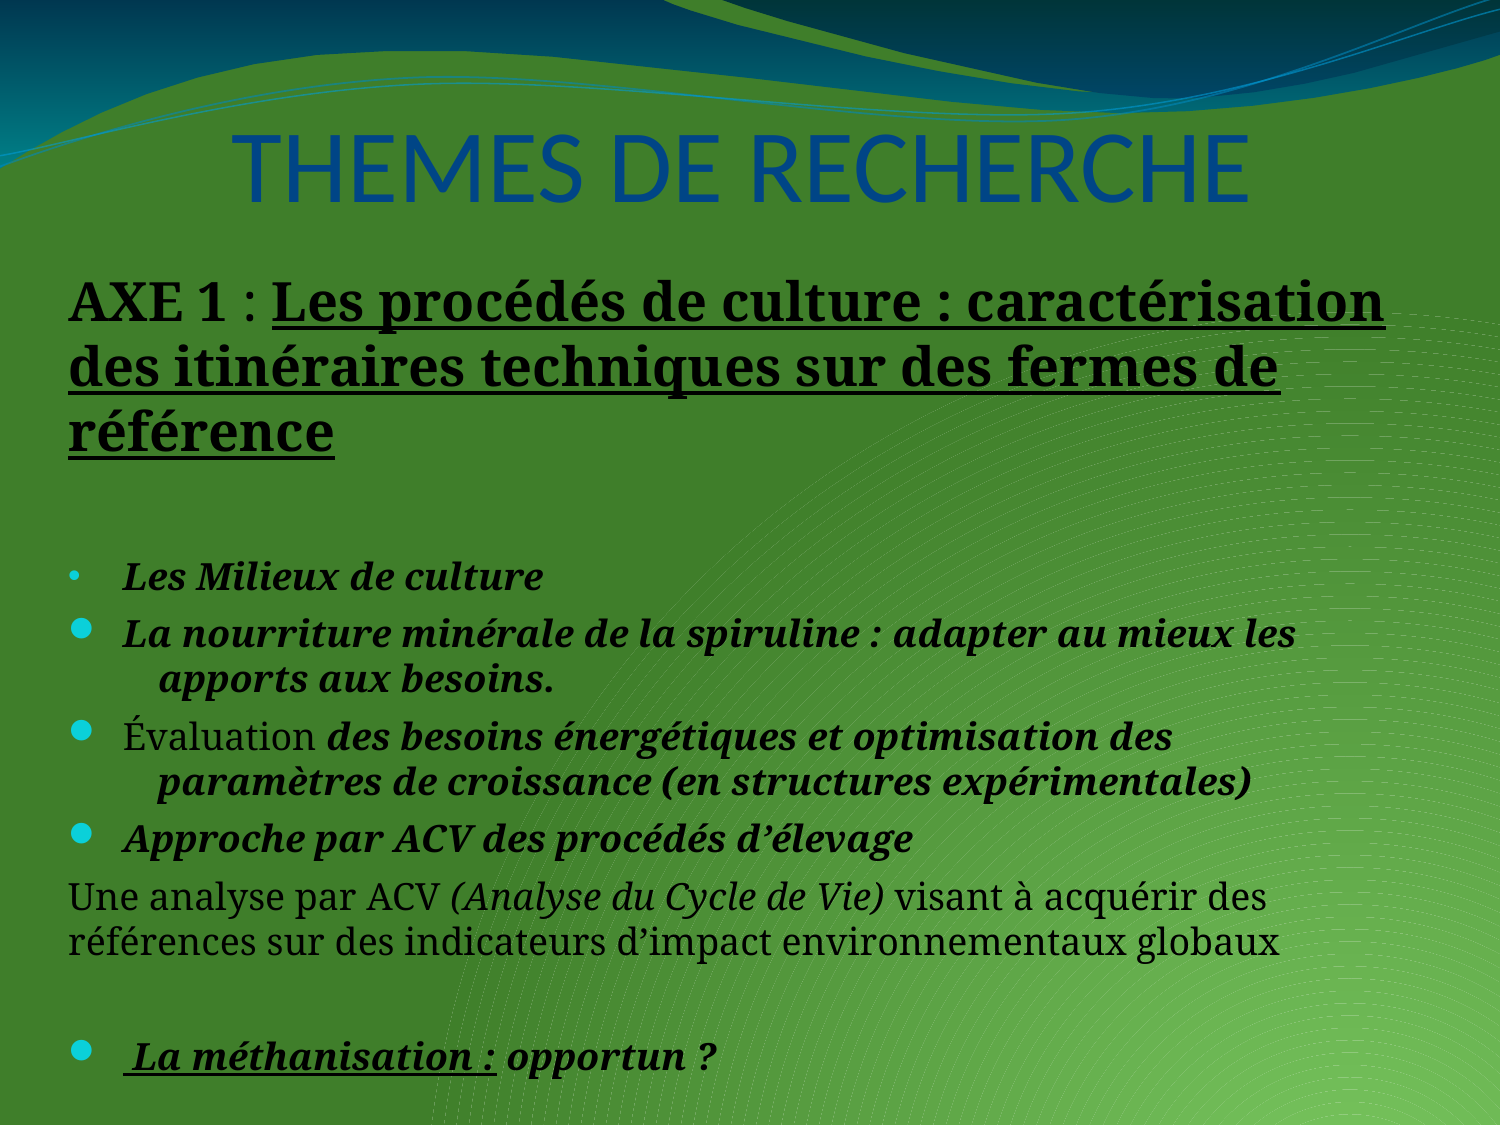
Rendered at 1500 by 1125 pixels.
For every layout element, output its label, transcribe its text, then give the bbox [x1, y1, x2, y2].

list AXE 1 : Les procédés de culture : caractérisation des itinéraires techniques sur des fermes de référence Les Milieux de culture La nourriture minérale de la spiruline : adapter au mieux les apports aux besoins. Évaluation des besoins énergétiques et optimisation des paramètres de croissance (en structures expérimentales) Approche par ACV des procédés d’élevage Une analyse par ACV (Analyse du Cycle de Vie) visant à acquérir des références sur des indicateurs d’impact environnementaux globaux La méthanisation : opportun ? [53, 259, 1404, 1125]
title THEMES DE RECHERCHE [67, 35, 1418, 223]
